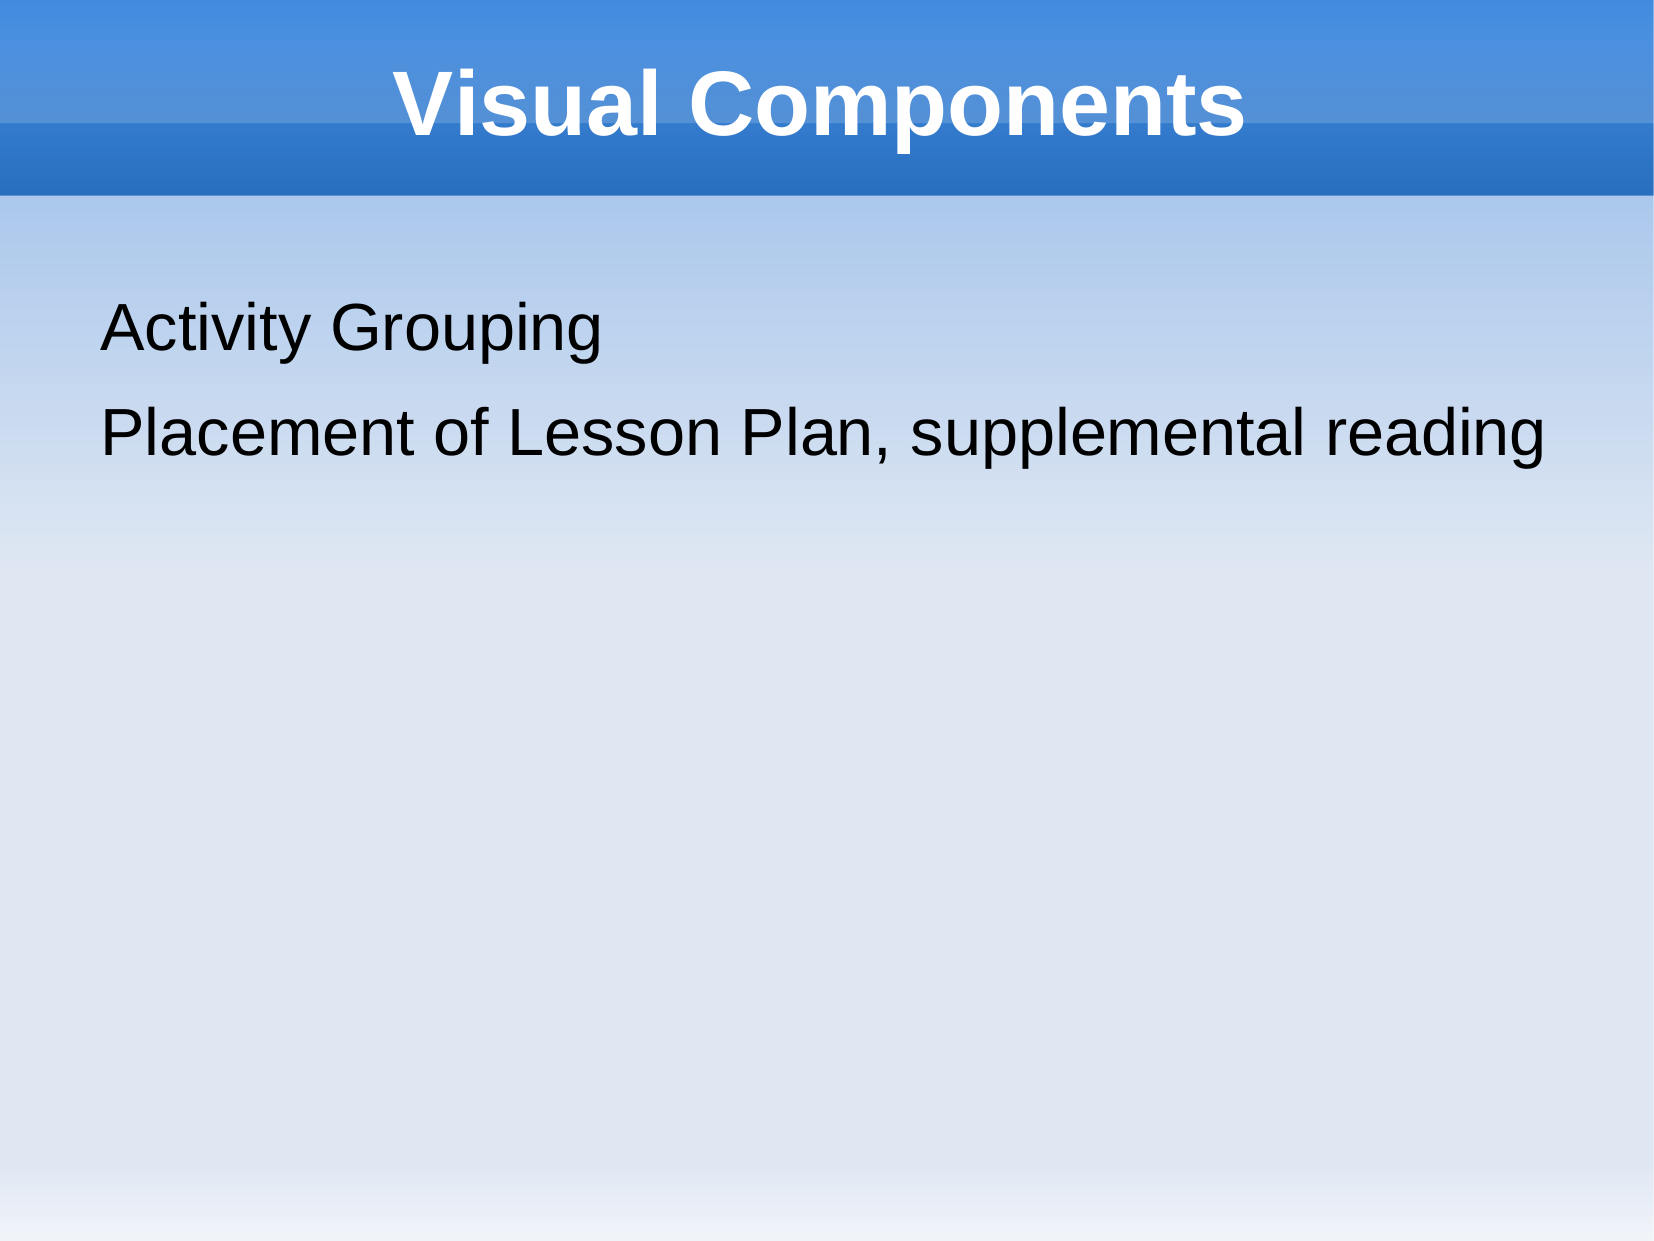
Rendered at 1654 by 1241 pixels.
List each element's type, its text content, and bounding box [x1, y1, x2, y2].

list Activity Grouping Placement of Lesson Plan, supplemental reading [82, 290, 1571, 1094]
title Visual Components [76, 7, 1565, 200]
picture [0, 0, 1654, 1241]
